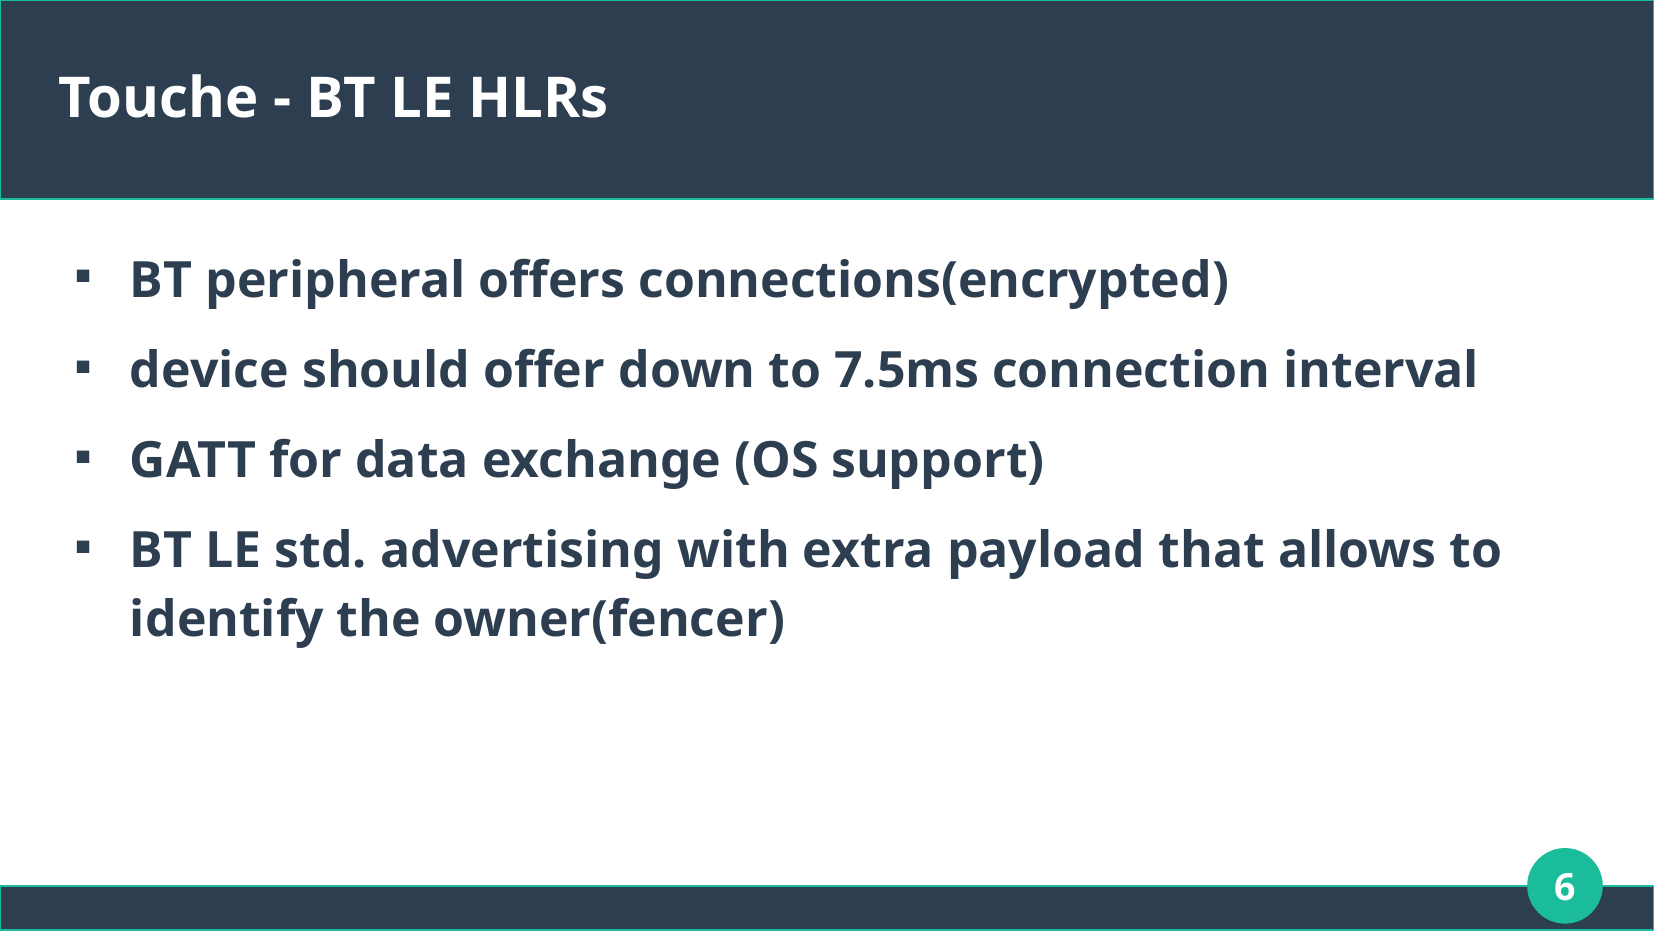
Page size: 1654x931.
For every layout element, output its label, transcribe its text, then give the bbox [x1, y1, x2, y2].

list BT peripheral offers connections(encrypted) device should offer down to 7.5ms connection interval GATT for data exchange (OS support) BT LE std. advertising with extra payload that allows to identify the owner(fencer) [59, 243, 1595, 864]
title Touche - BT LE HLRs [59, 37, 1595, 156]
